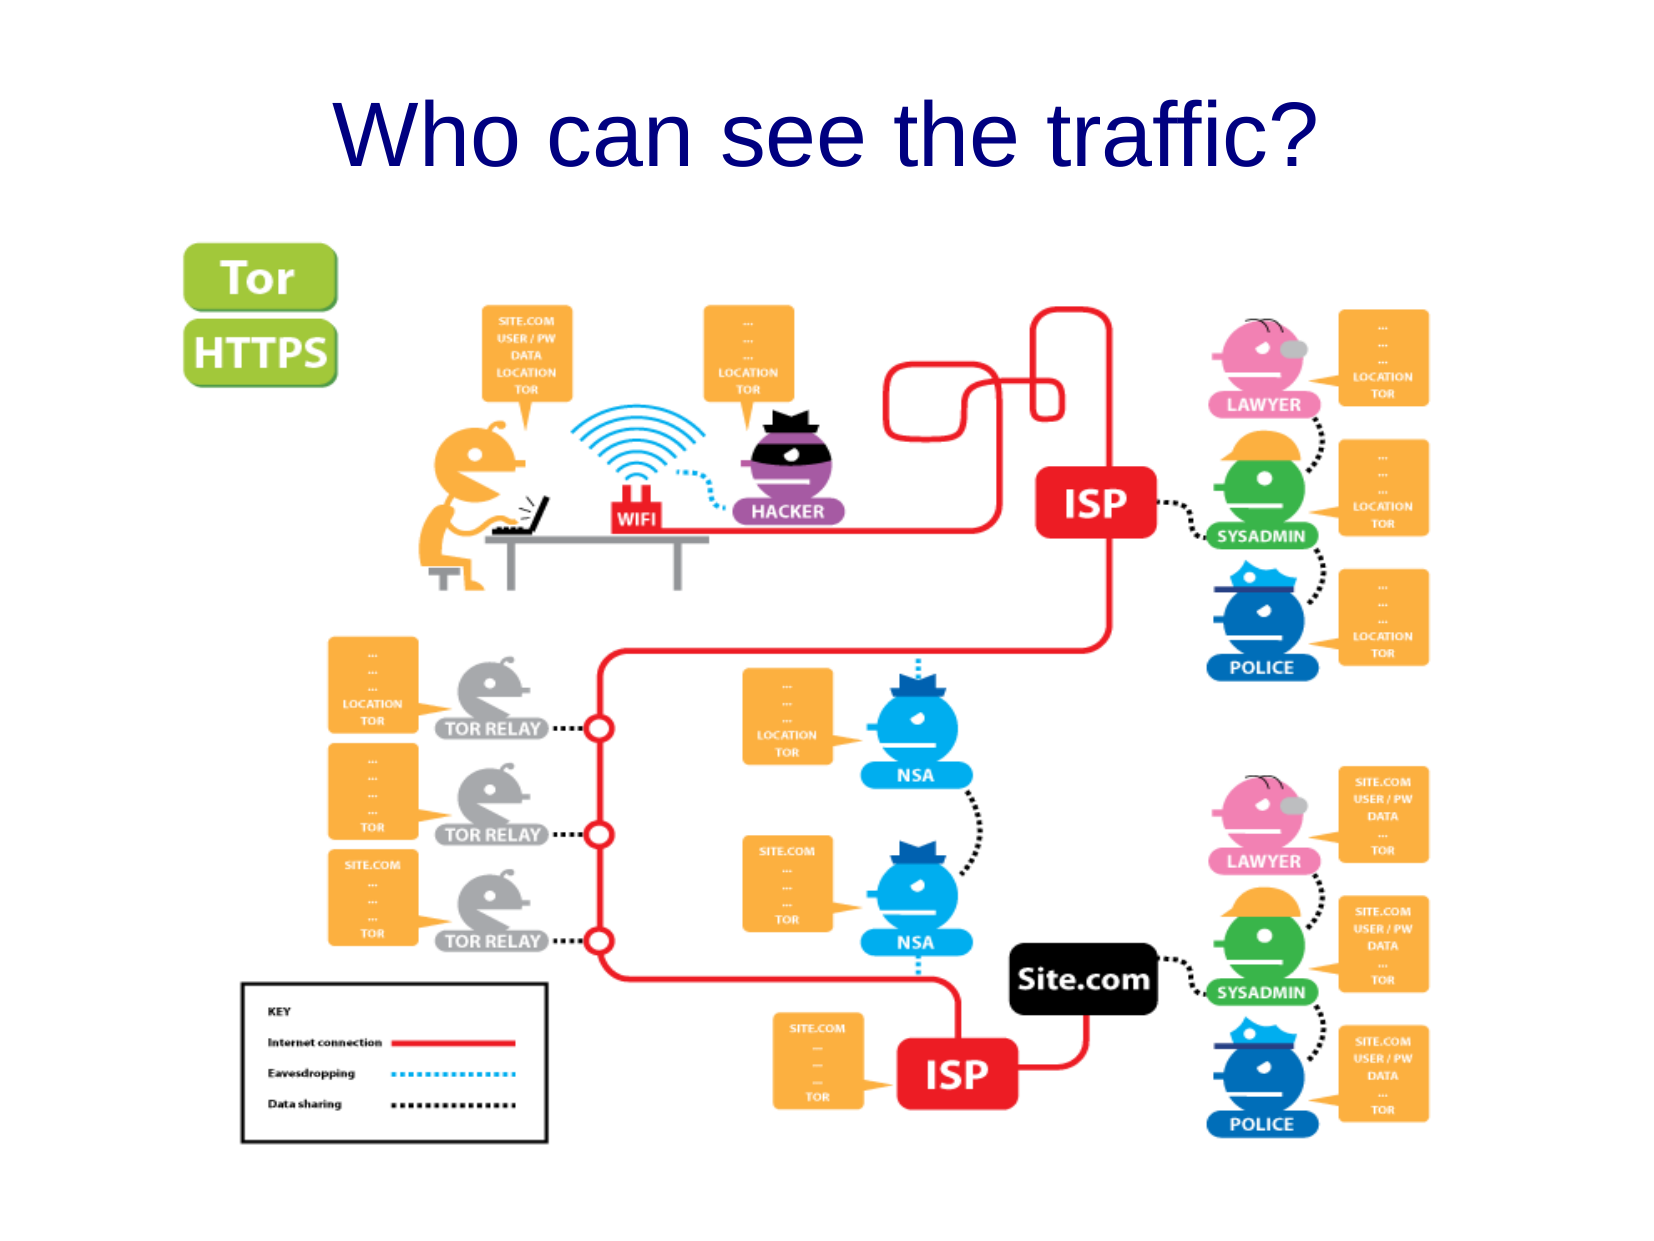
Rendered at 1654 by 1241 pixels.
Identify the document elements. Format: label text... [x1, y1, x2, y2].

picture [90, 199, 1546, 1201]
title Who can see the traffic? [82, 31, 1571, 239]
